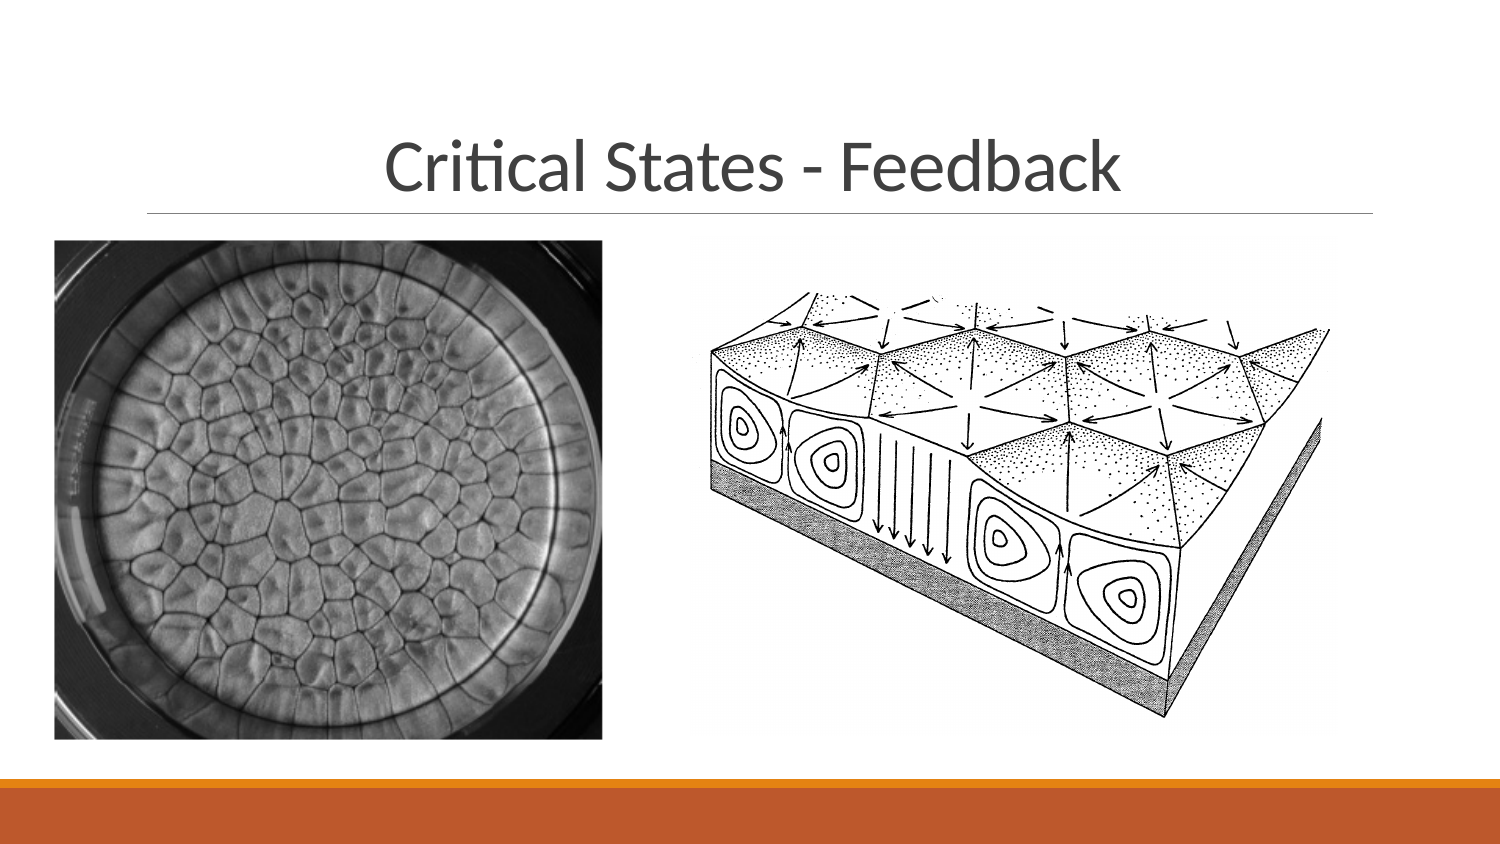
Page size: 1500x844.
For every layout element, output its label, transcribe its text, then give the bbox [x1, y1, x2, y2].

picture [50, 236, 615, 754]
picture [690, 236, 1338, 736]
title Critical States - Feedback [134, 35, 1373, 214]
